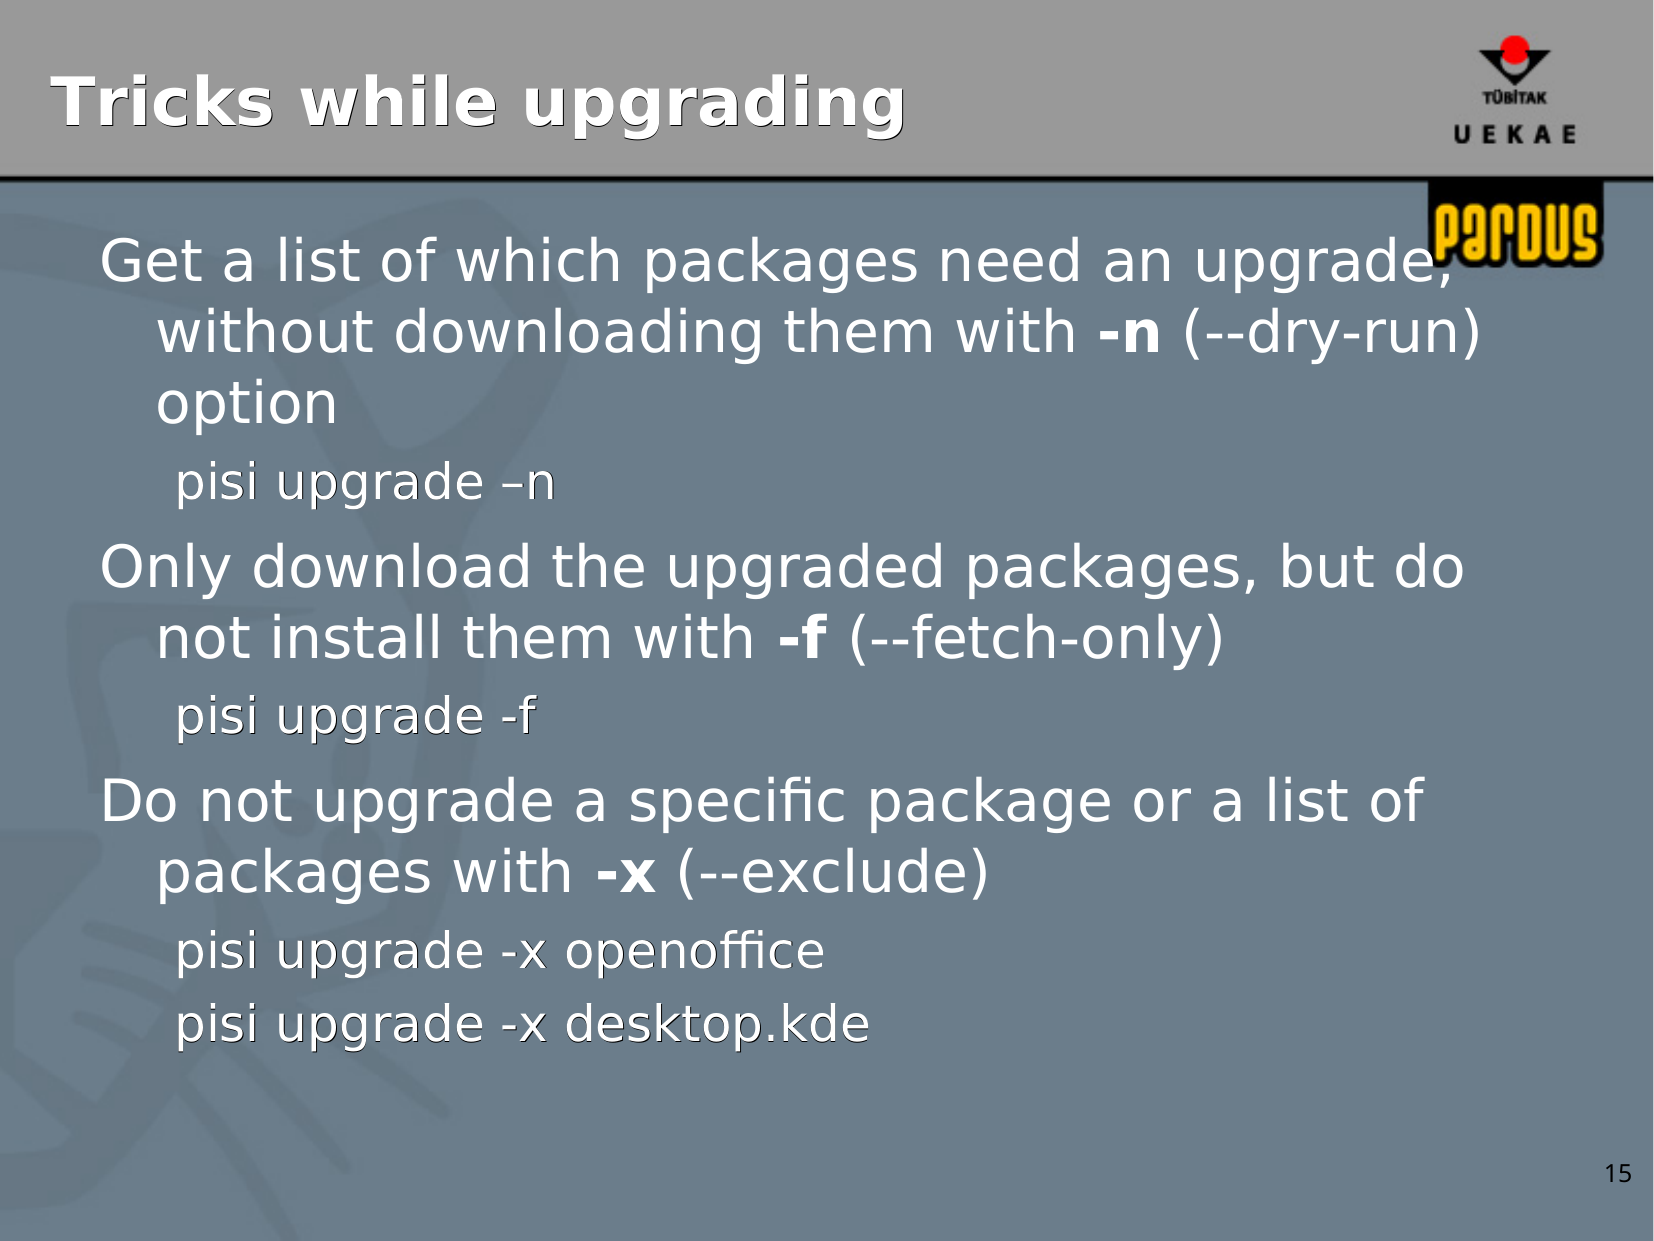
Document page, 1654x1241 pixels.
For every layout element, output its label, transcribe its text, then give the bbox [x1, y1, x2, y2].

title Tricks while upgrading [35, 43, 1449, 158]
list Get a list of which packages need an upgrade, without downloading them with -n (--dry-run) option pisi upgrade –n Only download the upgraded packages, but do not install them with -f (--fetch-only) pisi upgrade -f Do not upgrade a specific package or a list of packages with -x (--exclude) pisi upgrade -x openoffice pisi upgrade -x desktop.kde [84, 216, 1514, 1058]
picture [0, 0, 1654, 1241]
